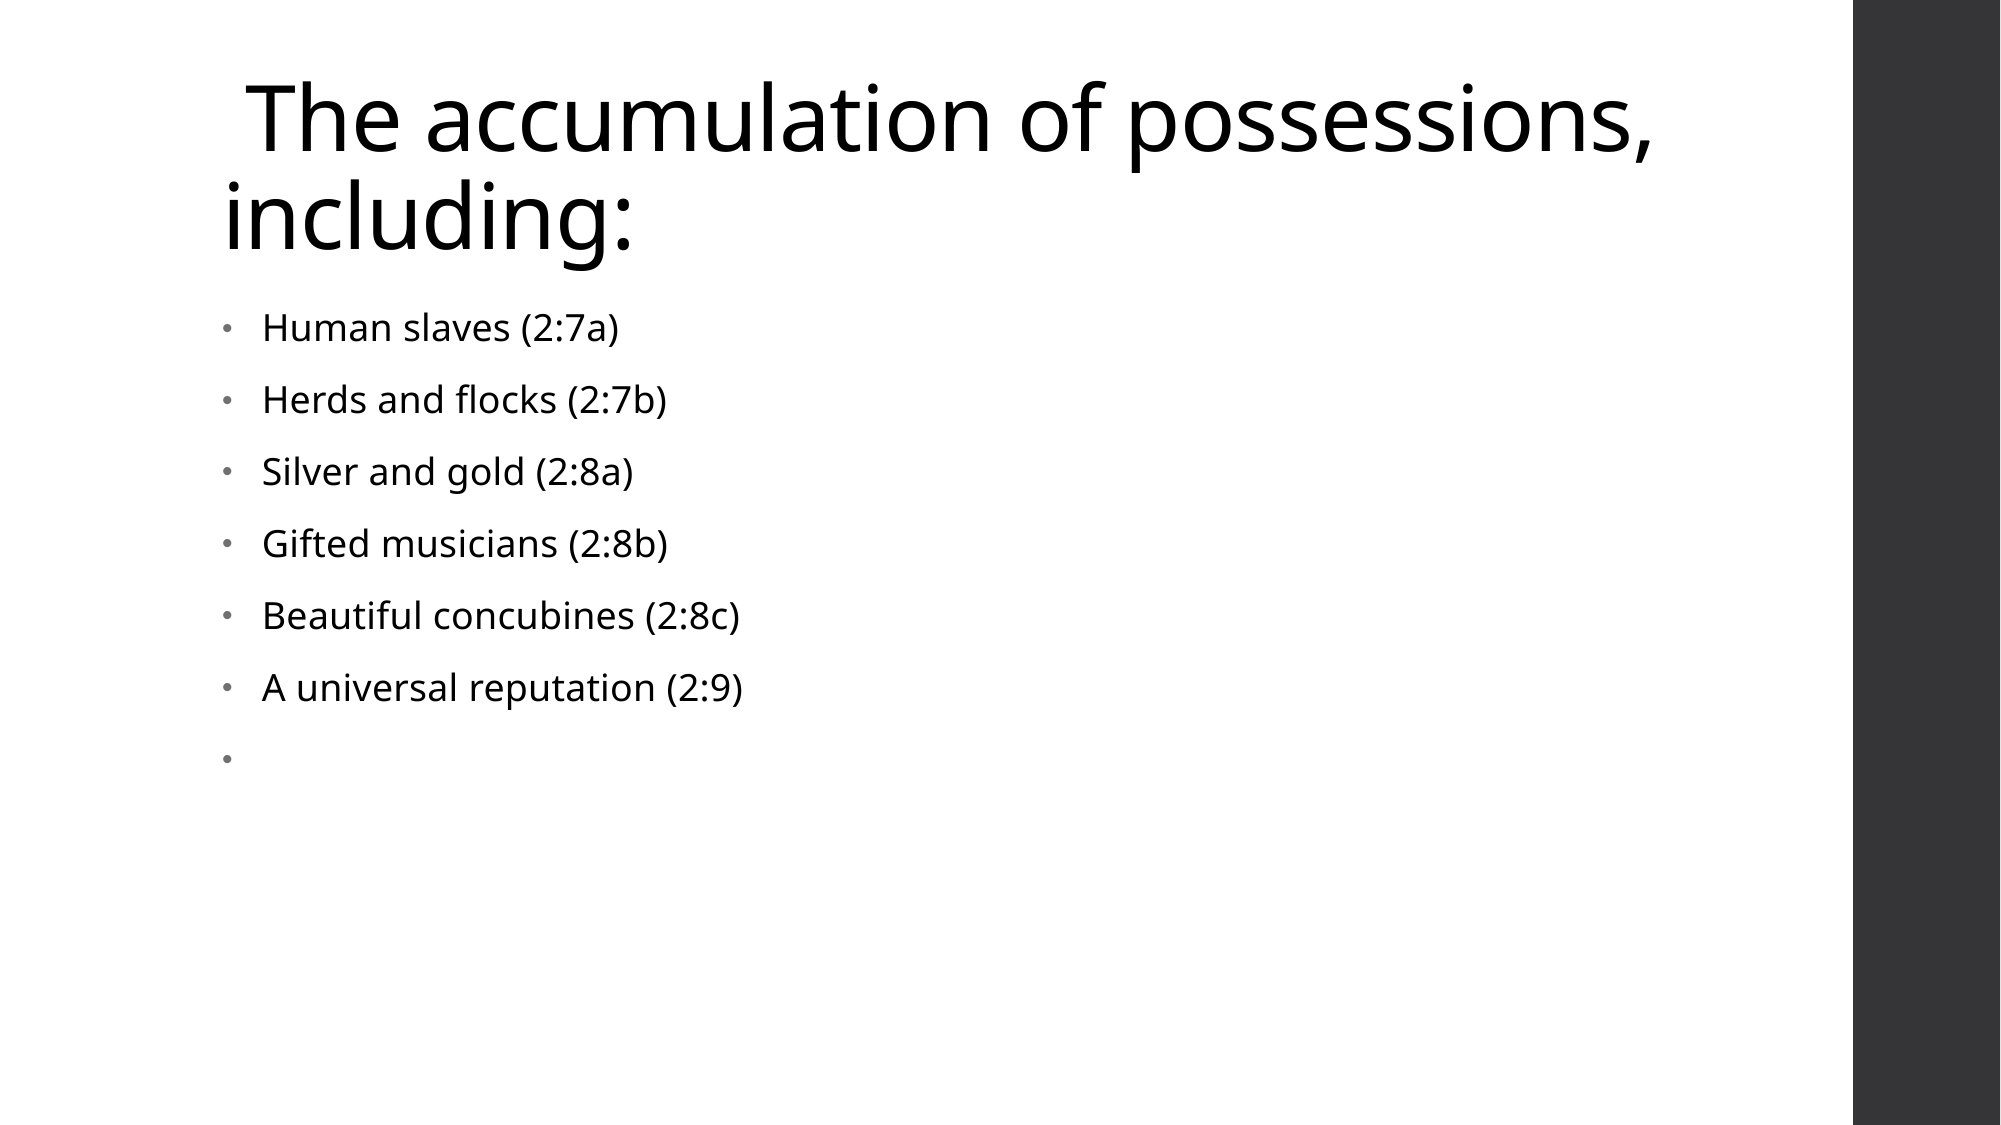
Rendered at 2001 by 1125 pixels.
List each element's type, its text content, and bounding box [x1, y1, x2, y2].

list Human slaves (2:7a) Herds and flocks (2:7b) Silver and gold (2:8a) Gifted musicians (2:8b) Beautiful concubines (2:8c) A universal reputation (2:9) [206, 299, 1617, 1014]
title The accumulation of possessions, including: [206, 60, 1797, 278]
